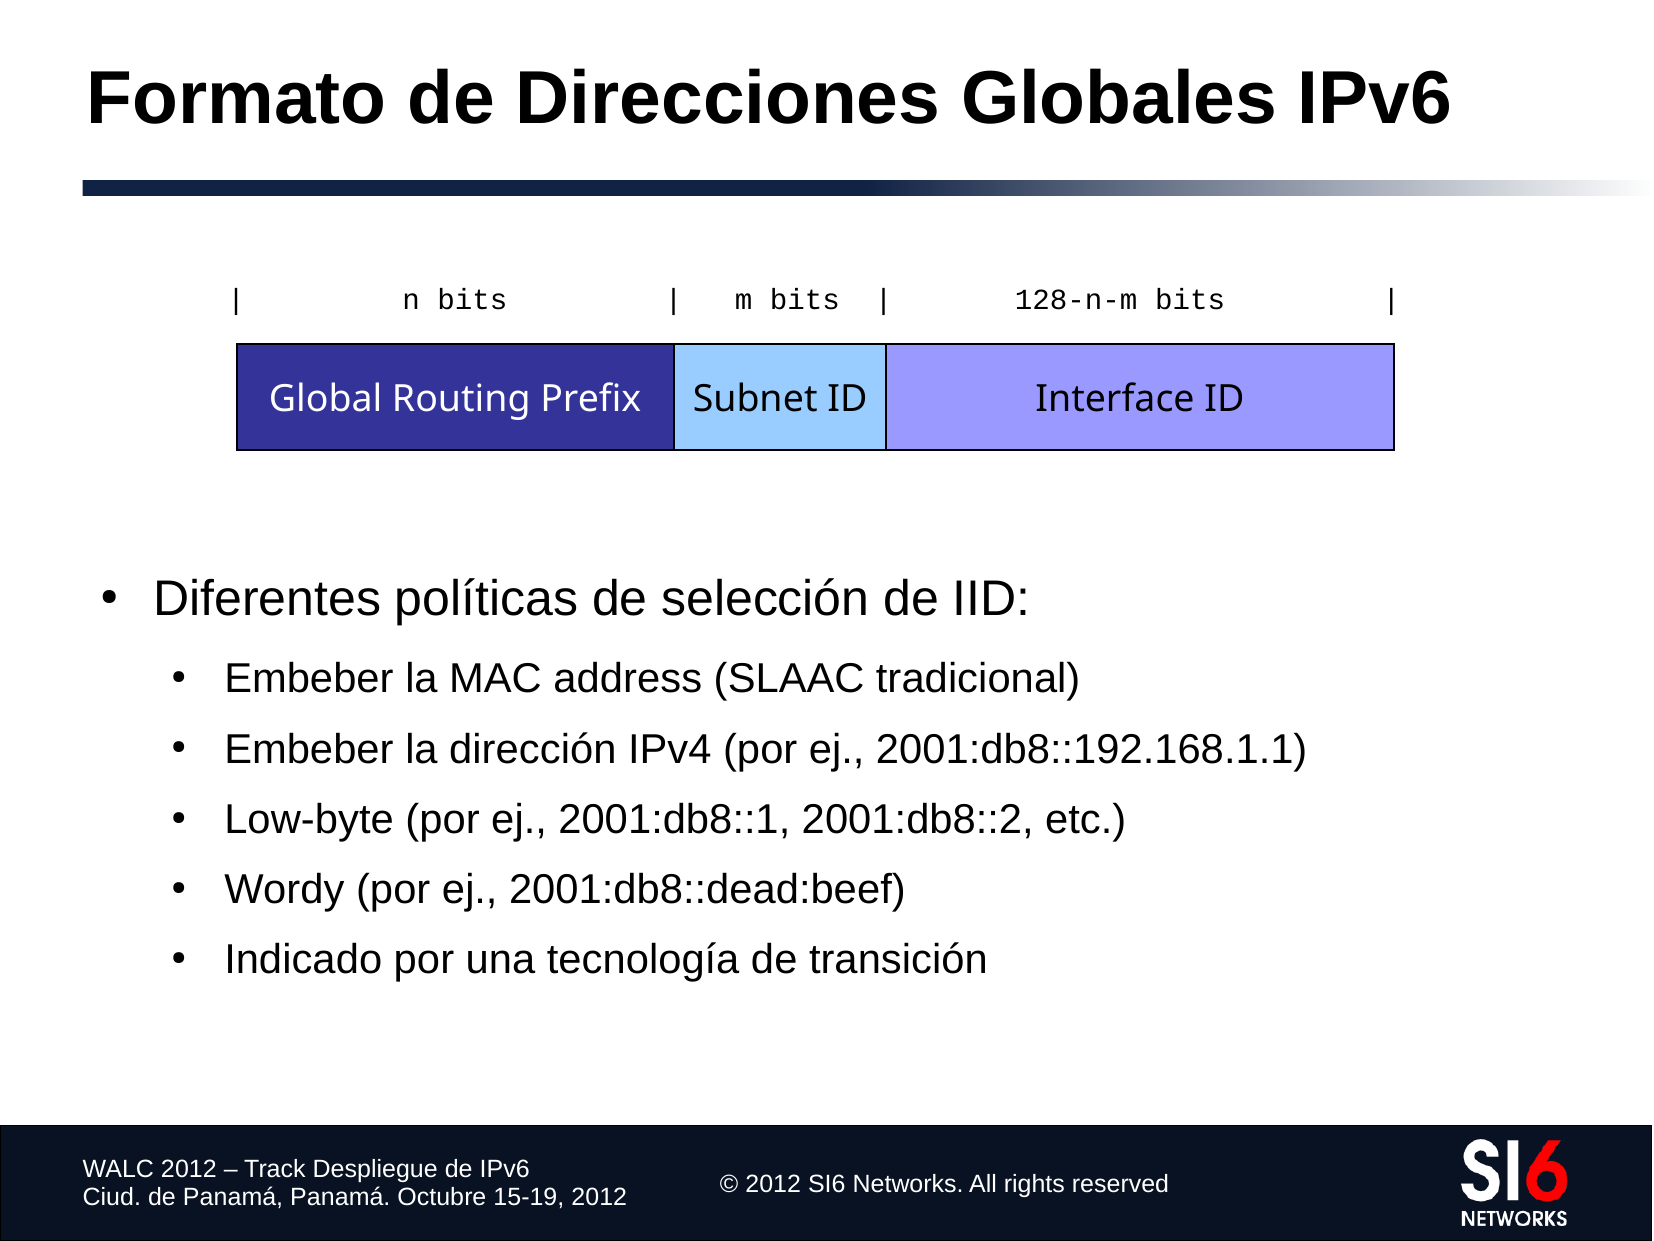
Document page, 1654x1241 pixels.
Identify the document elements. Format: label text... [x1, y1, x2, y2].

picture [1461, 1139, 1567, 1226]
list Diferentes políticas de selección de IID: Embeber la MAC address (SLAAC tradicional) Embeber la dirección IPv4 (por ej., 2001:db8::192.168.1.1) Low-byte (por ej., 2001:db8::1, 2001:db8::2, etc.) Wordy (por ej., 2001:db8::dead:beef) Indicado por una tecnología de transición [82, 570, 1571, 1059]
text_box Global Routing Prefix [237, 343, 674, 450]
text_box | n bits | m bits | 128-n-m bits | [195, 273, 1437, 324]
title Formato de Direcciones Globales IPv6 [86, 30, 1576, 166]
text_box Subnet ID [674, 343, 886, 450]
text_box Interface ID [886, 343, 1395, 450]
